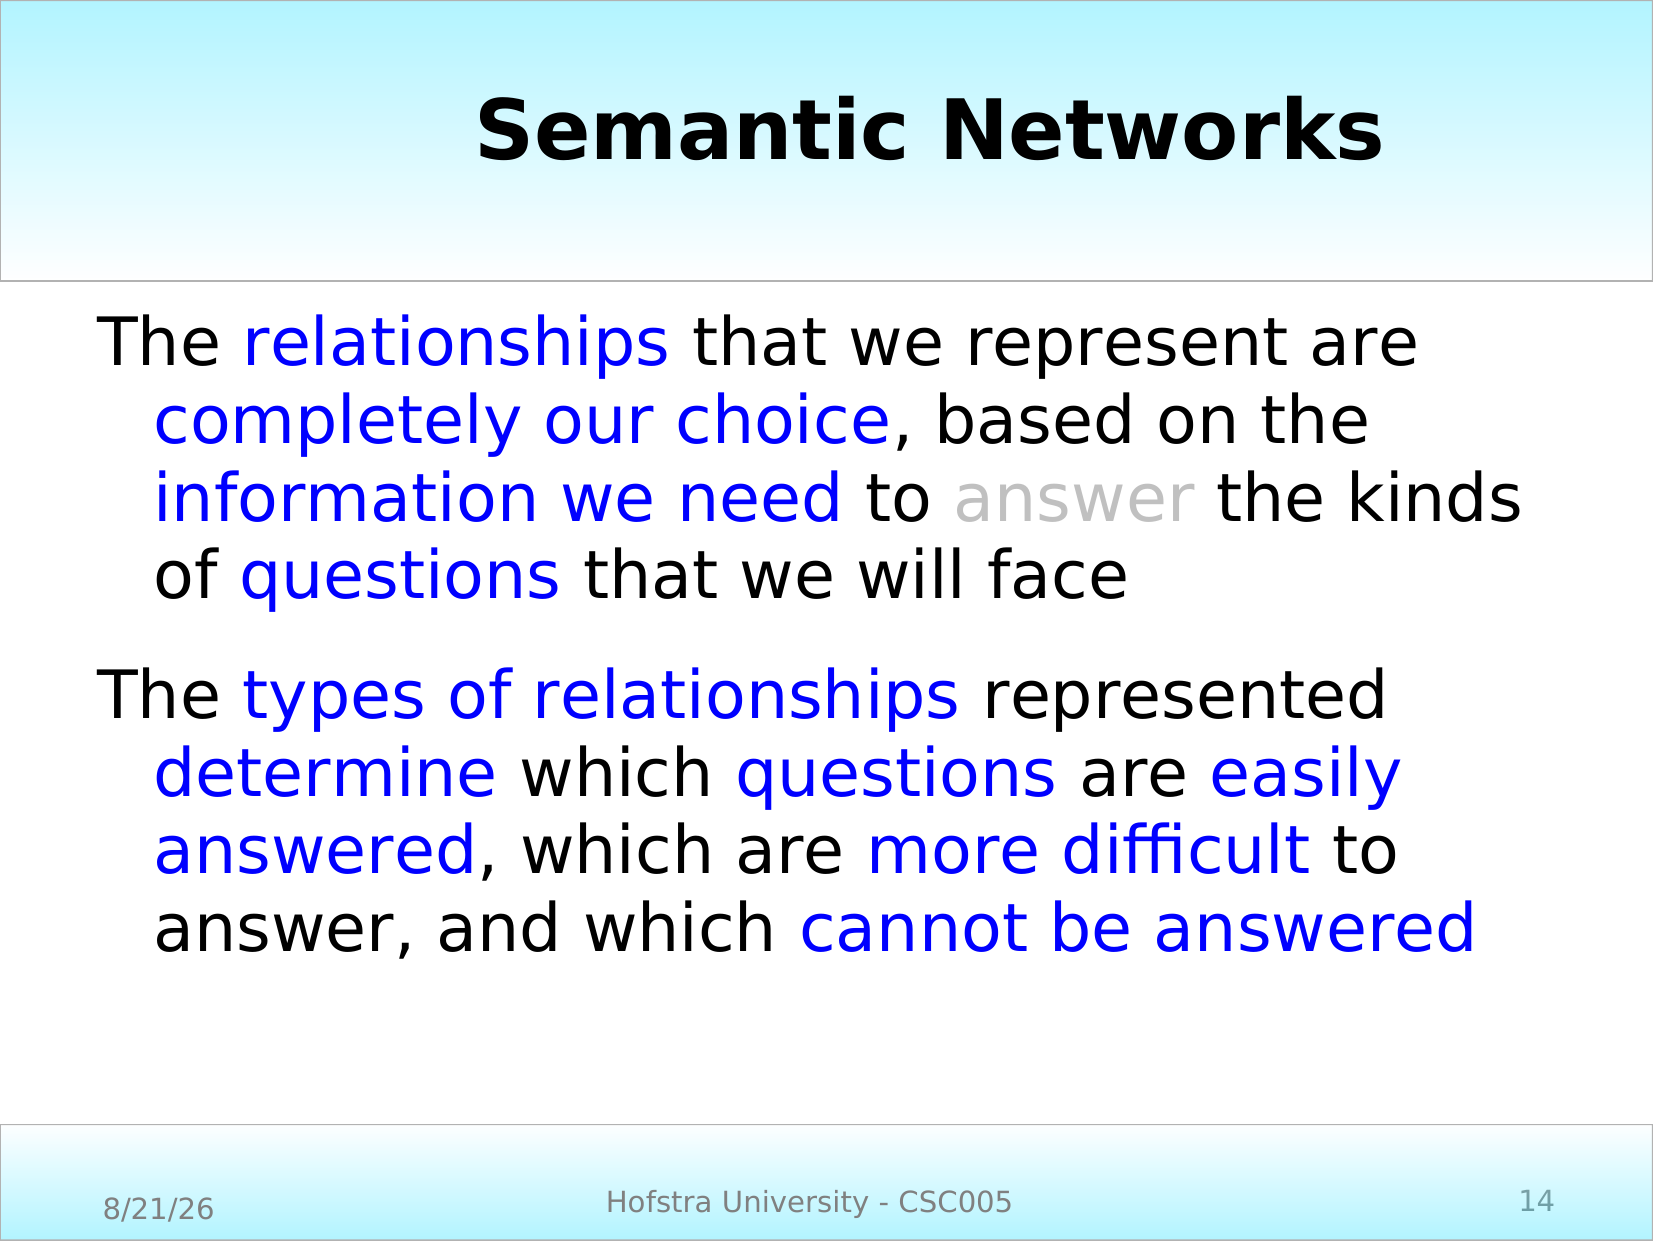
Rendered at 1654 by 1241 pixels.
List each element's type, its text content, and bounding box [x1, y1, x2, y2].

title Semantic Networks [247, 27, 1612, 235]
list The relationships that we represent are completely our choice, based on the information we need to answer the kinds of questions that we will face The types of relationships represented determine which questions are easily answered, which are more difficult to answer, and which cannot be answered [82, 295, 1571, 1241]
